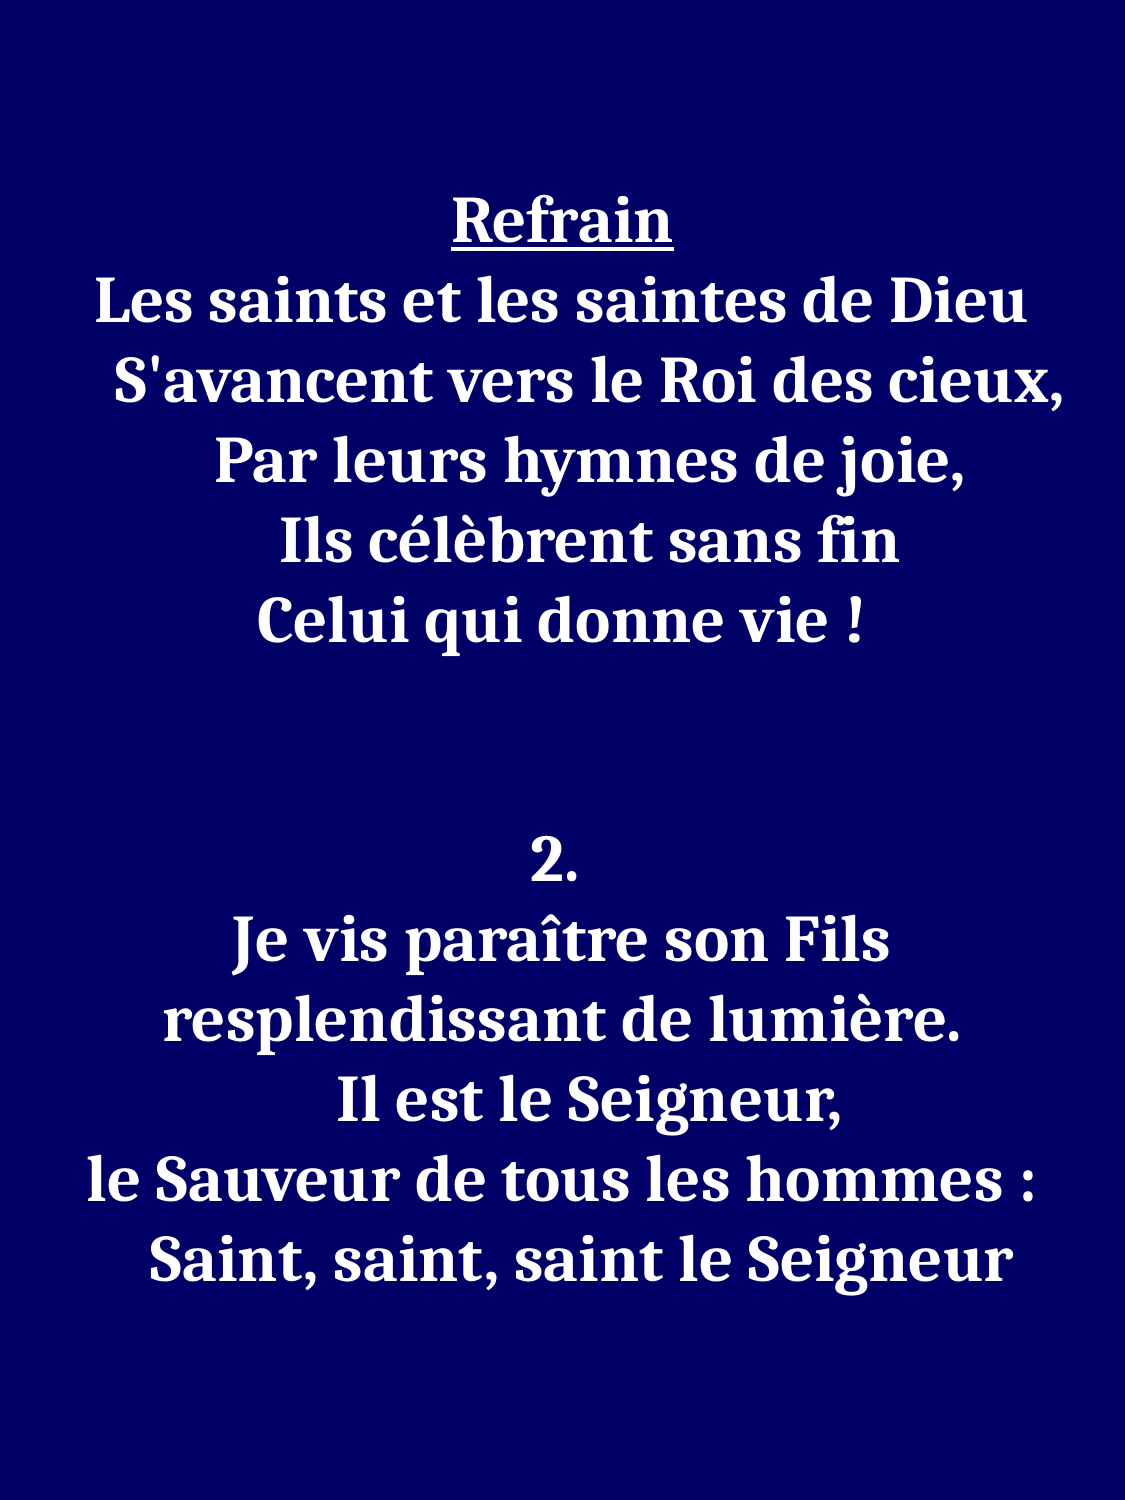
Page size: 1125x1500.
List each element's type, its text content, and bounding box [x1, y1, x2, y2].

text_box Refrain Les saints et les saintes de Dieu S'avancent vers le Roi des cieux, Par leurs hymnes de joie, Ils célèbrent sans fin Celui qui donne vie ! 2. Je vis paraître son Fils resplendissant de lumière. Il est le Seigneur, le Sauveur de tous les hommes : Saint, saint, saint le Seigneur [0, 77, 1125, 1353]
